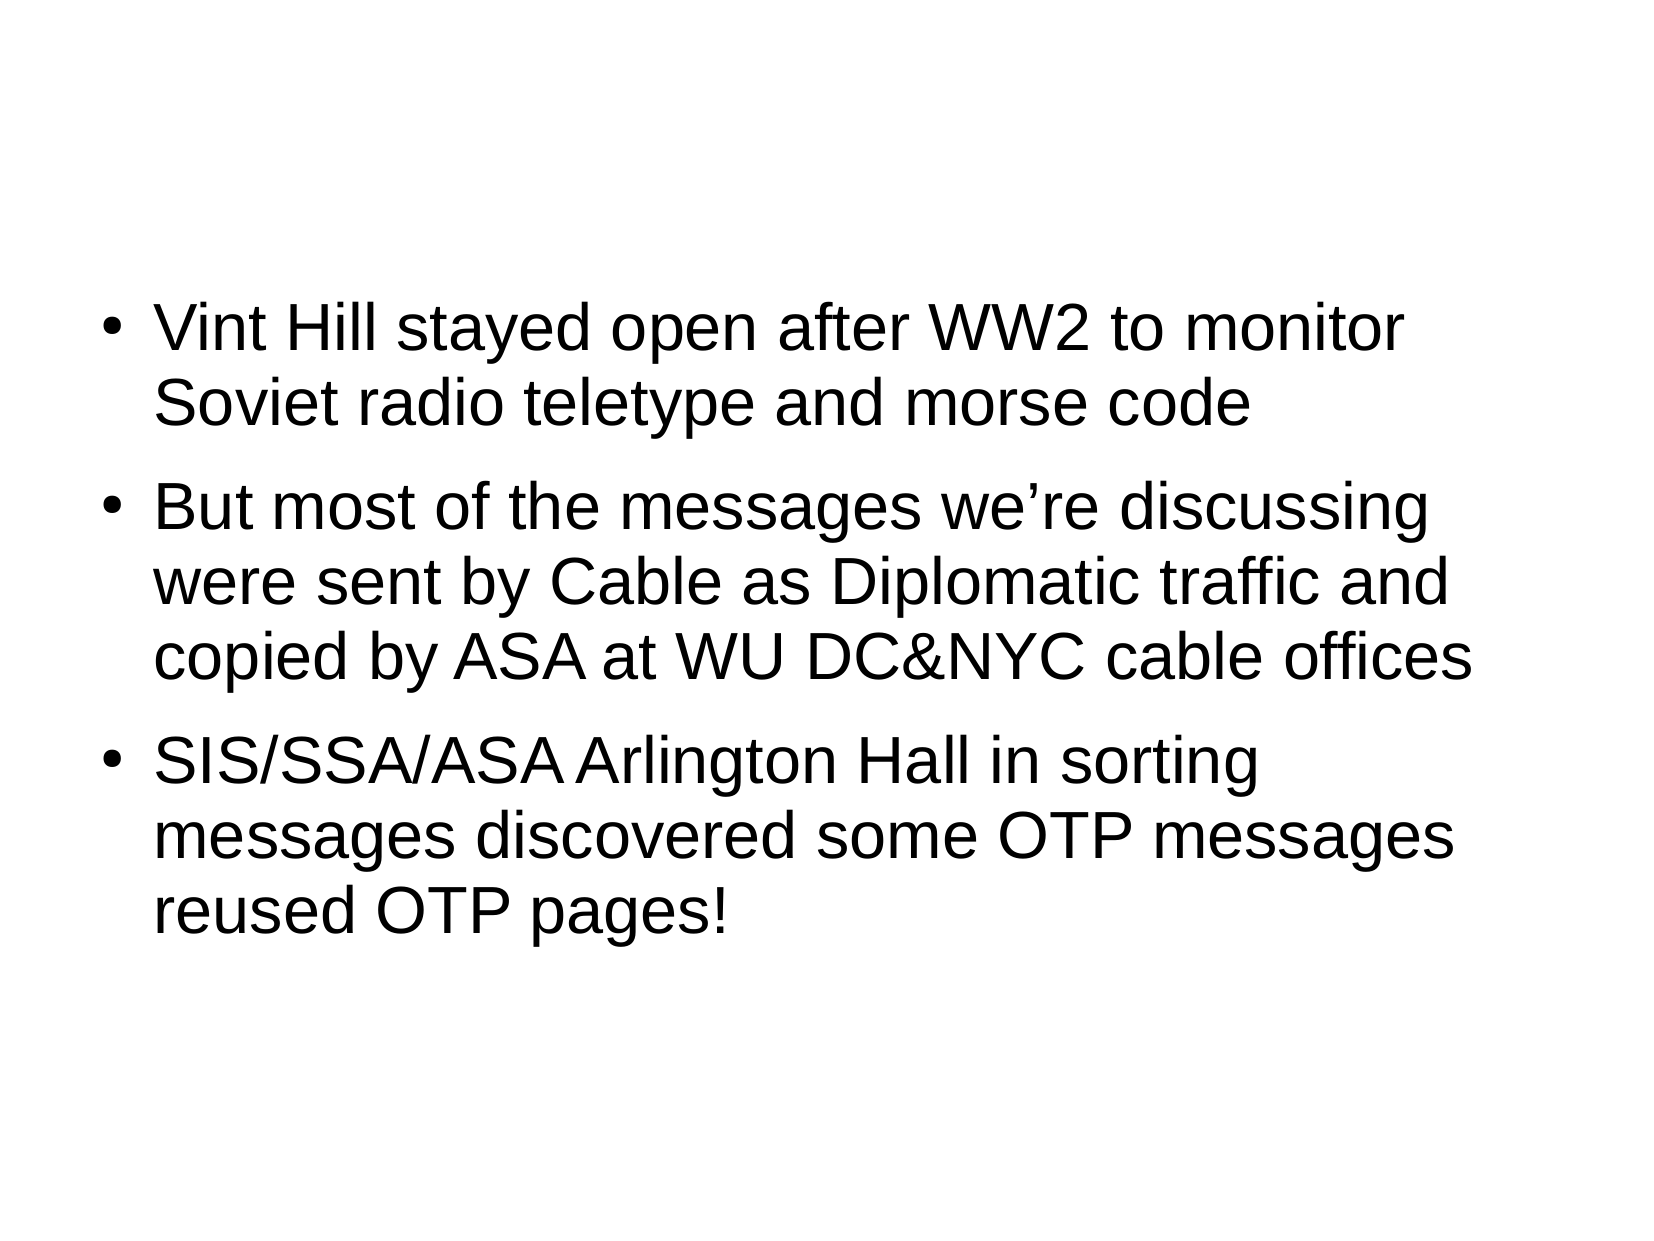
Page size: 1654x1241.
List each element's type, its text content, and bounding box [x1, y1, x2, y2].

list Vint Hill stayed open after WW2 to monitor Soviet radio teletype and morse code But most of the messages we’re discussing were sent by Cable as Diplomatic traffic and copied by ASA at WU DC&NYC cable offices SIS/SSA/ASA Arlington Hall in sorting messages discovered some OTP messages reused OTP pages! [82, 290, 1571, 1010]
